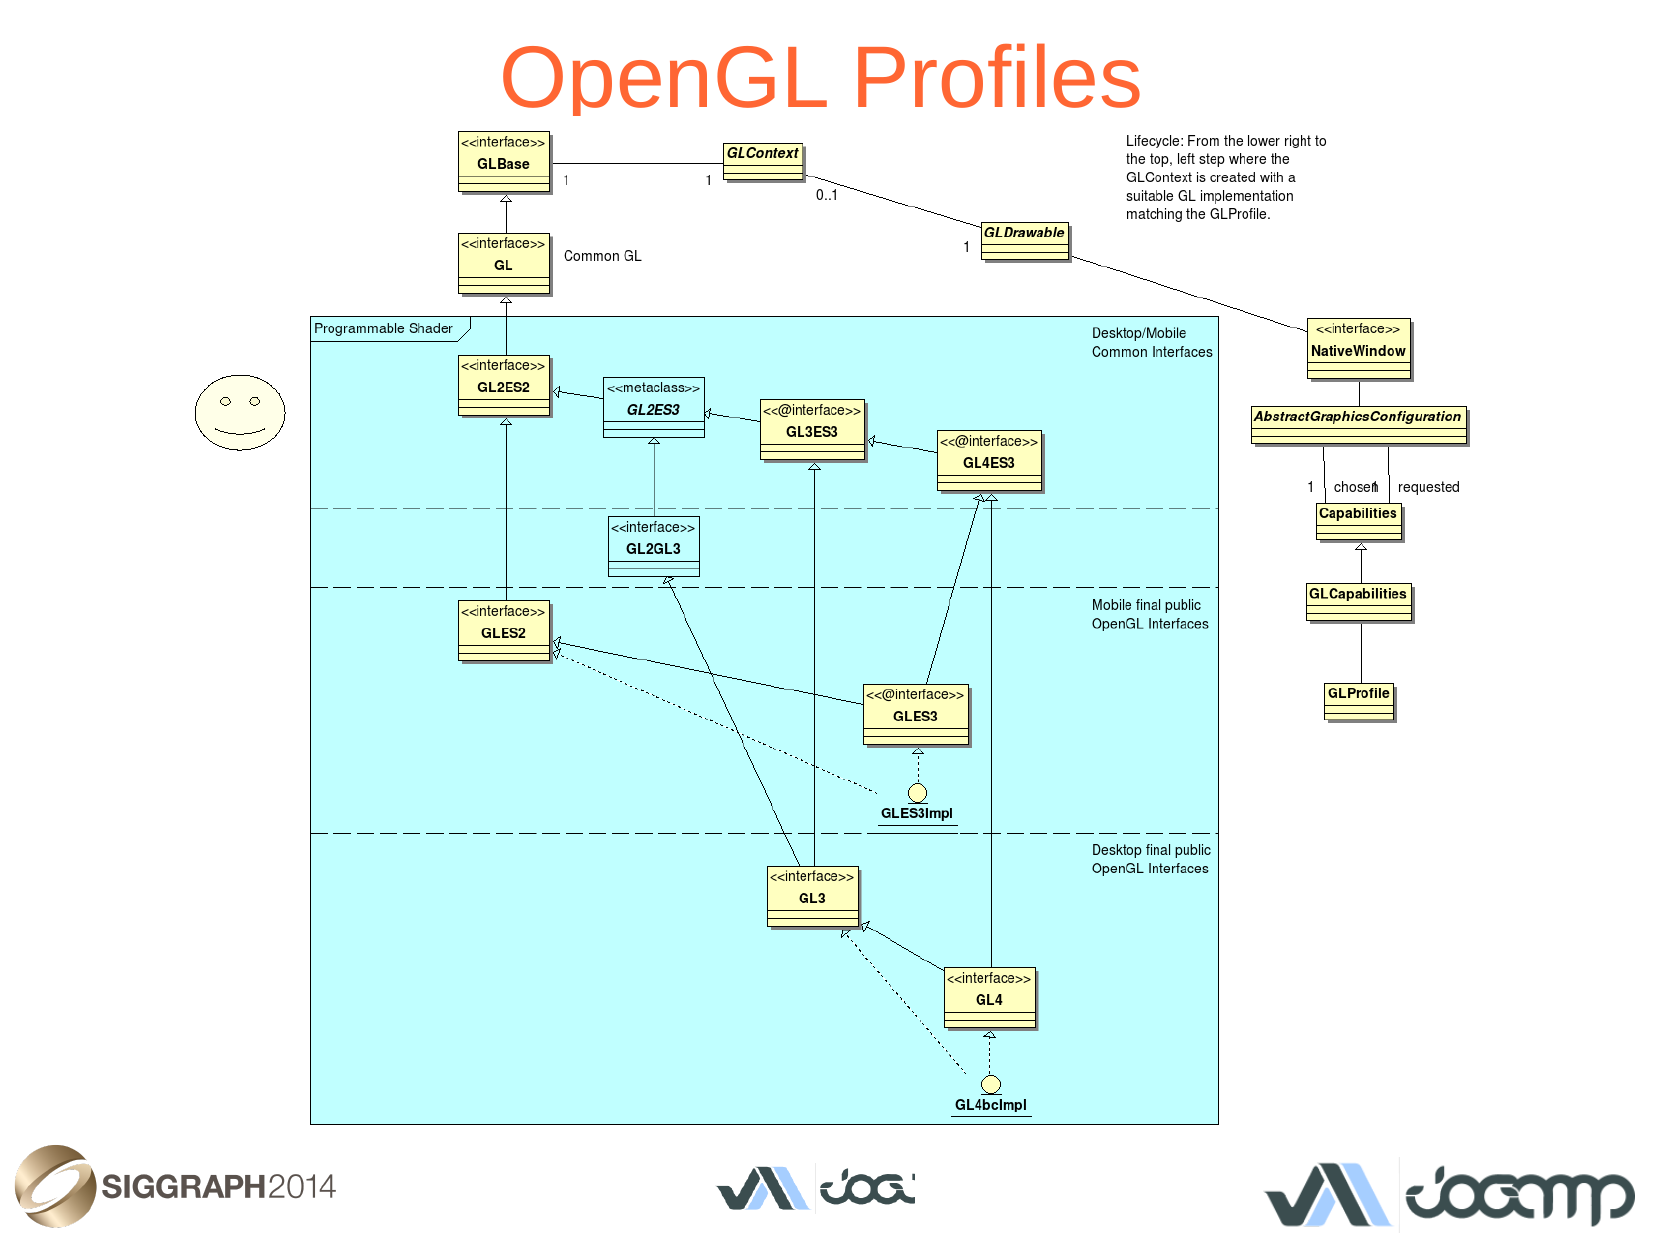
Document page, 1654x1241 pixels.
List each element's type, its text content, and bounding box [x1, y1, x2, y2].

picture [7, 116, 1481, 1239]
title OpenGL Profiles [68, 15, 1576, 139]
picture [714, 1163, 916, 1214]
text_box [195, 375, 286, 451]
picture [1262, 1157, 1635, 1233]
